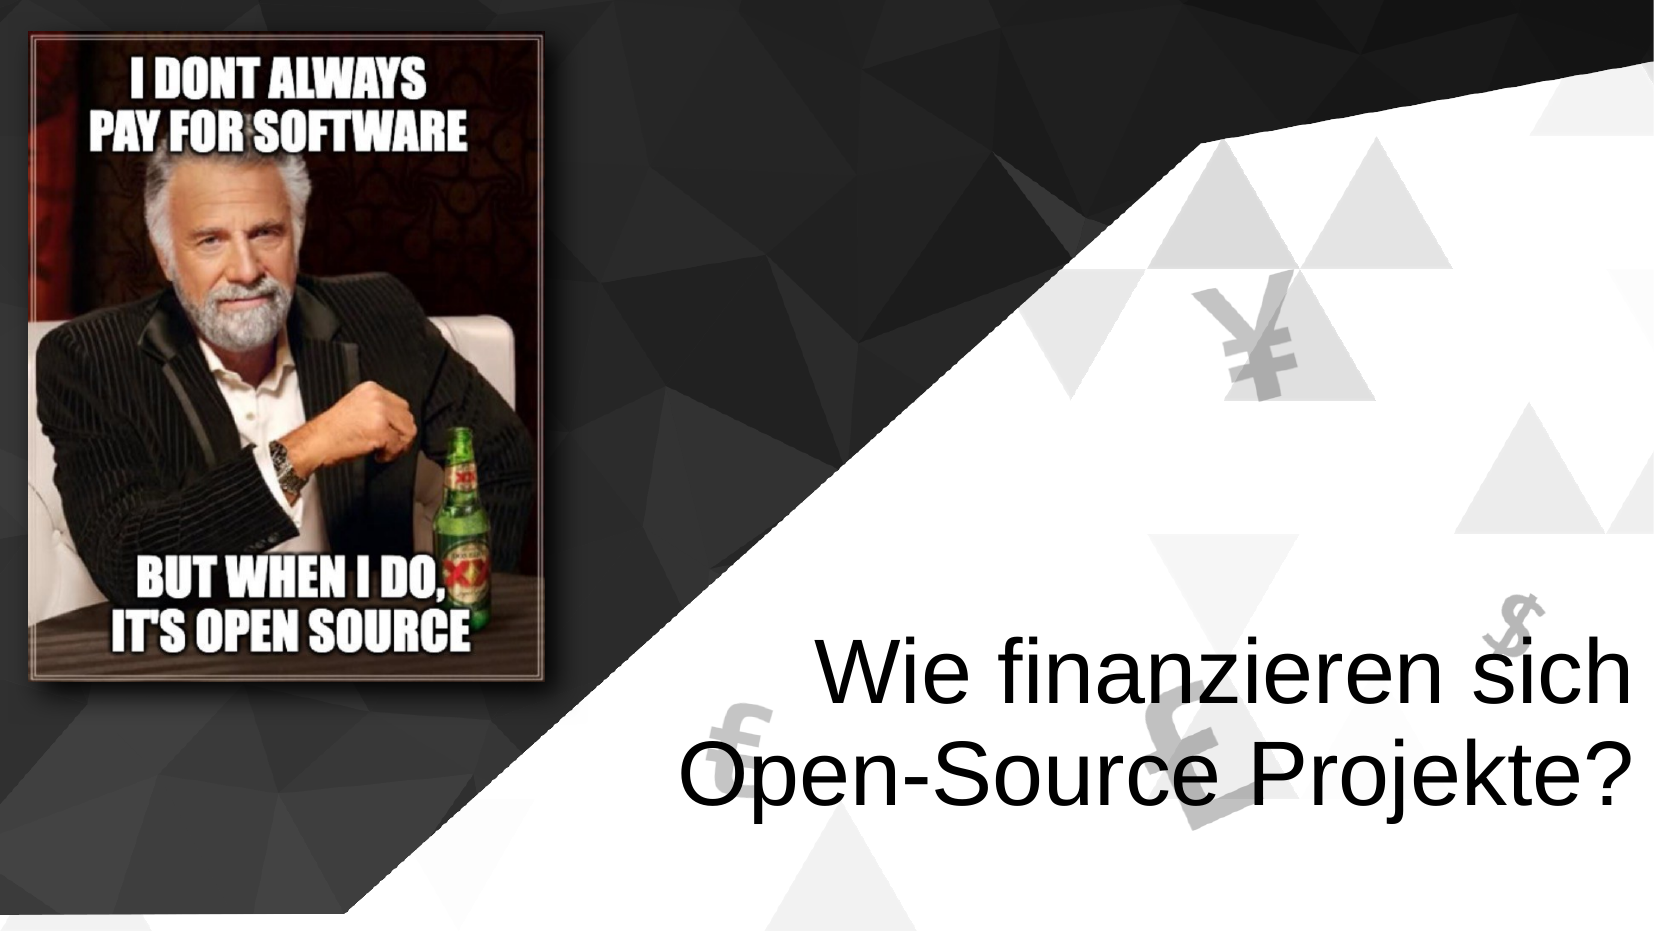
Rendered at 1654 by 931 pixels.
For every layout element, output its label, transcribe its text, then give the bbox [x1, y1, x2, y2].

picture [0, 0, 1654, 931]
title Wie finanzieren sich Open-Source Projekte? [147, 620, 1636, 826]
